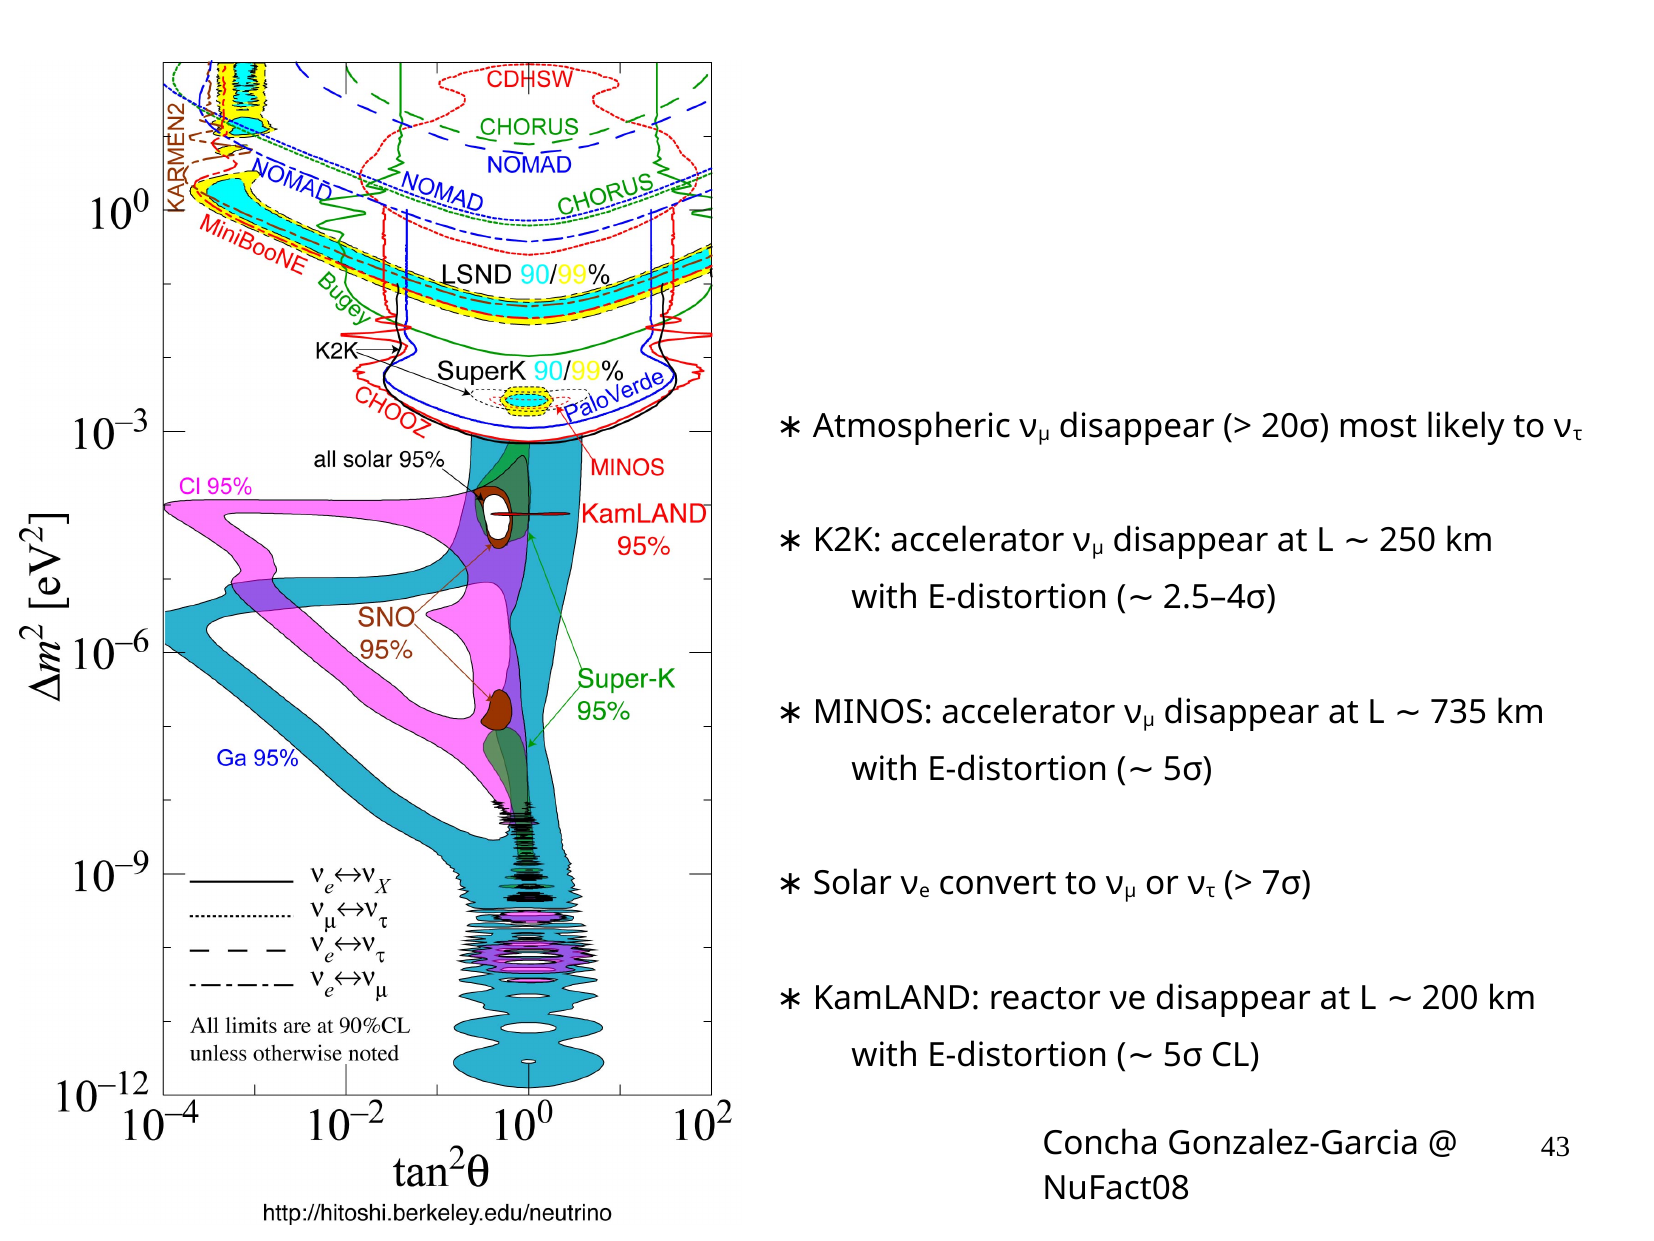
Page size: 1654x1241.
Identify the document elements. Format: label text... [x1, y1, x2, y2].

text_box Concha Gonzalez-Garcia @ NuFact08 [1027, 1111, 1553, 1207]
picture [19, 60, 742, 1225]
text_box ∗ Atmospheric νμ disappear (> 20σ) most likely to ντ ∗ K2K: accelerator νμ disappear at L ∼ 250 km with E-distortion (∼ 2.5–4σ) ∗ MINOS: accelerator νμ disappear at L ∼ 735 km with E-distortion (∼ 5σ) ∗ Solar νe convert to νμ or ντ (> 7σ) ∗ KamLAND: reactor νe disappear at L ∼ 200 km with E-distortion (∼ 5σ CL) [761, 394, 1619, 1112]
